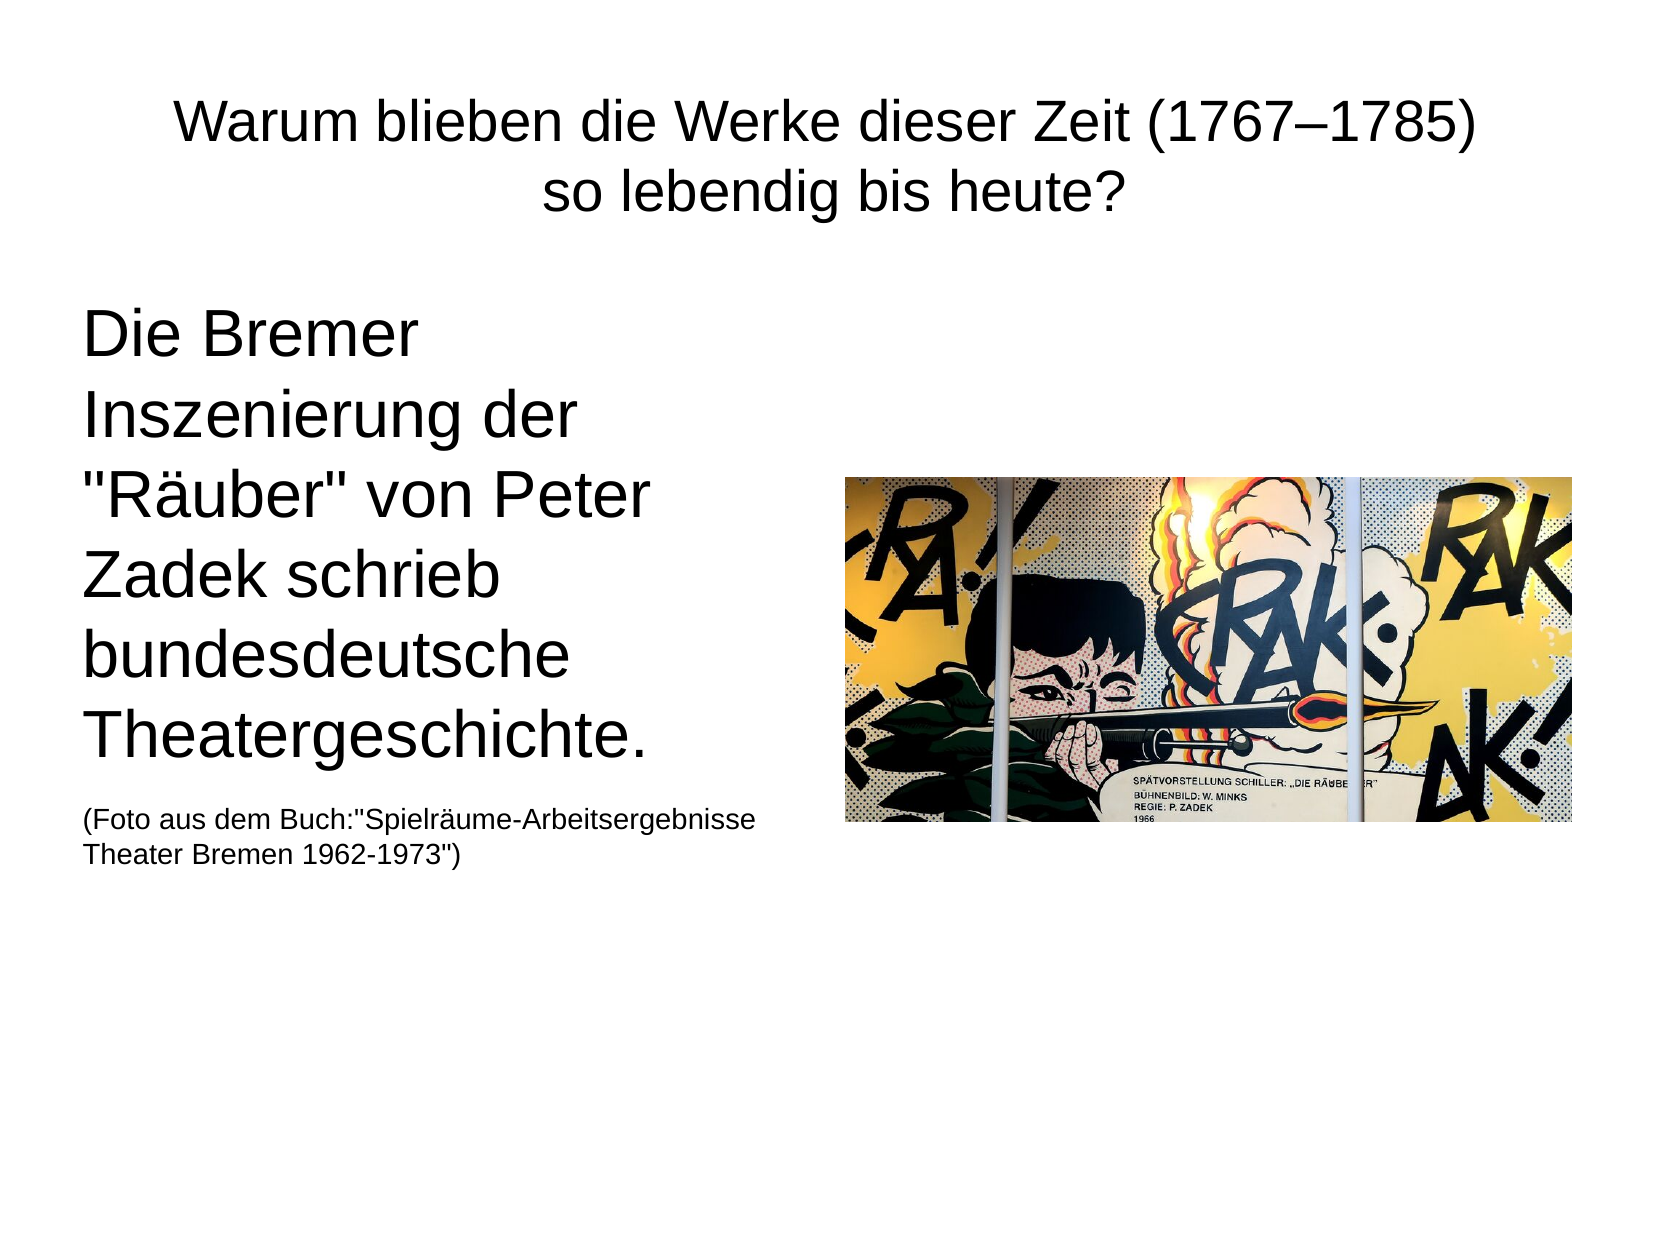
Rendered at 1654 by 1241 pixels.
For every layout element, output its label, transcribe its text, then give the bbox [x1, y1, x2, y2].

title Warum blieben die Werke dieser Zeit (1767–1785) so lebendig bis heute? [82, 49, 1571, 257]
list Die Bremer Inszenierung der "Räuber" von Peter Zadek schrieb bundesdeutsche Theatergeschichte. (Foto aus dem Buch:"Spielräume-Arbeitsergebnisse Theater Bremen 1962-1973") [82, 290, 809, 1010]
picture [845, 477, 1572, 822]
